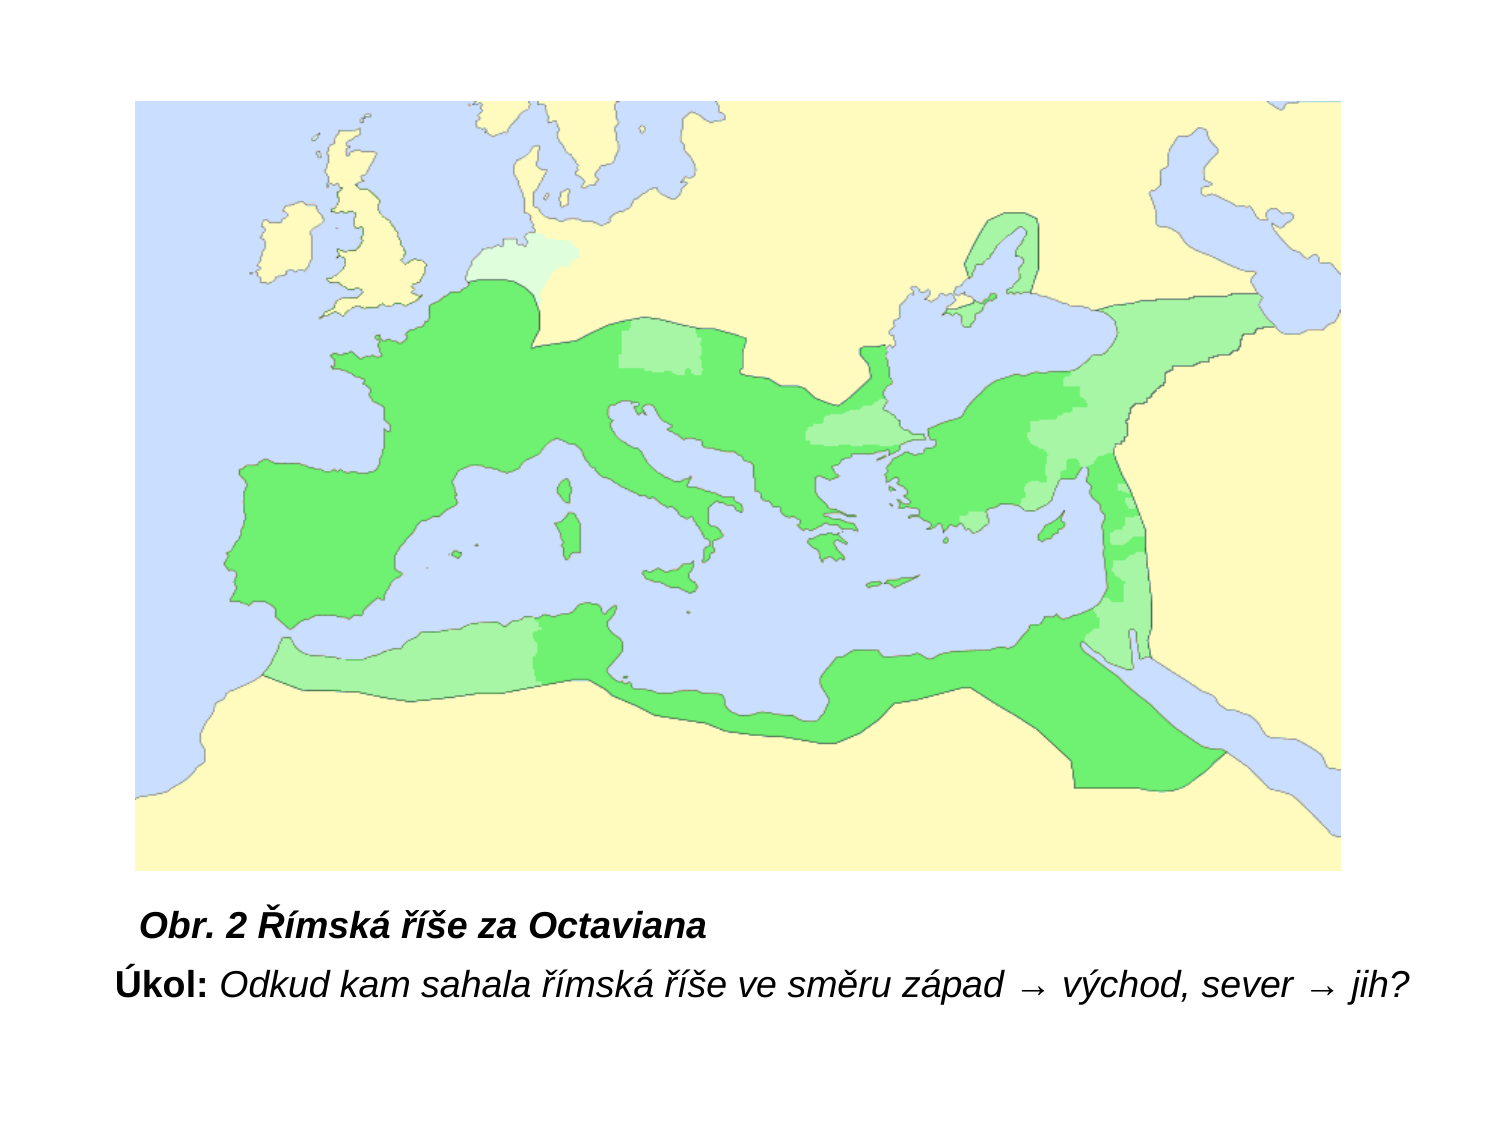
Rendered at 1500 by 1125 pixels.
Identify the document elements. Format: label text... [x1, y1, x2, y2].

picture [135, 101, 1341, 871]
text_box Úkol: Odkud kam sahala římská říše ve směru západ → východ, sever → jih? [100, 952, 1435, 1013]
text_box Obr. 2 Římská říše za Octaviana [123, 893, 751, 952]
